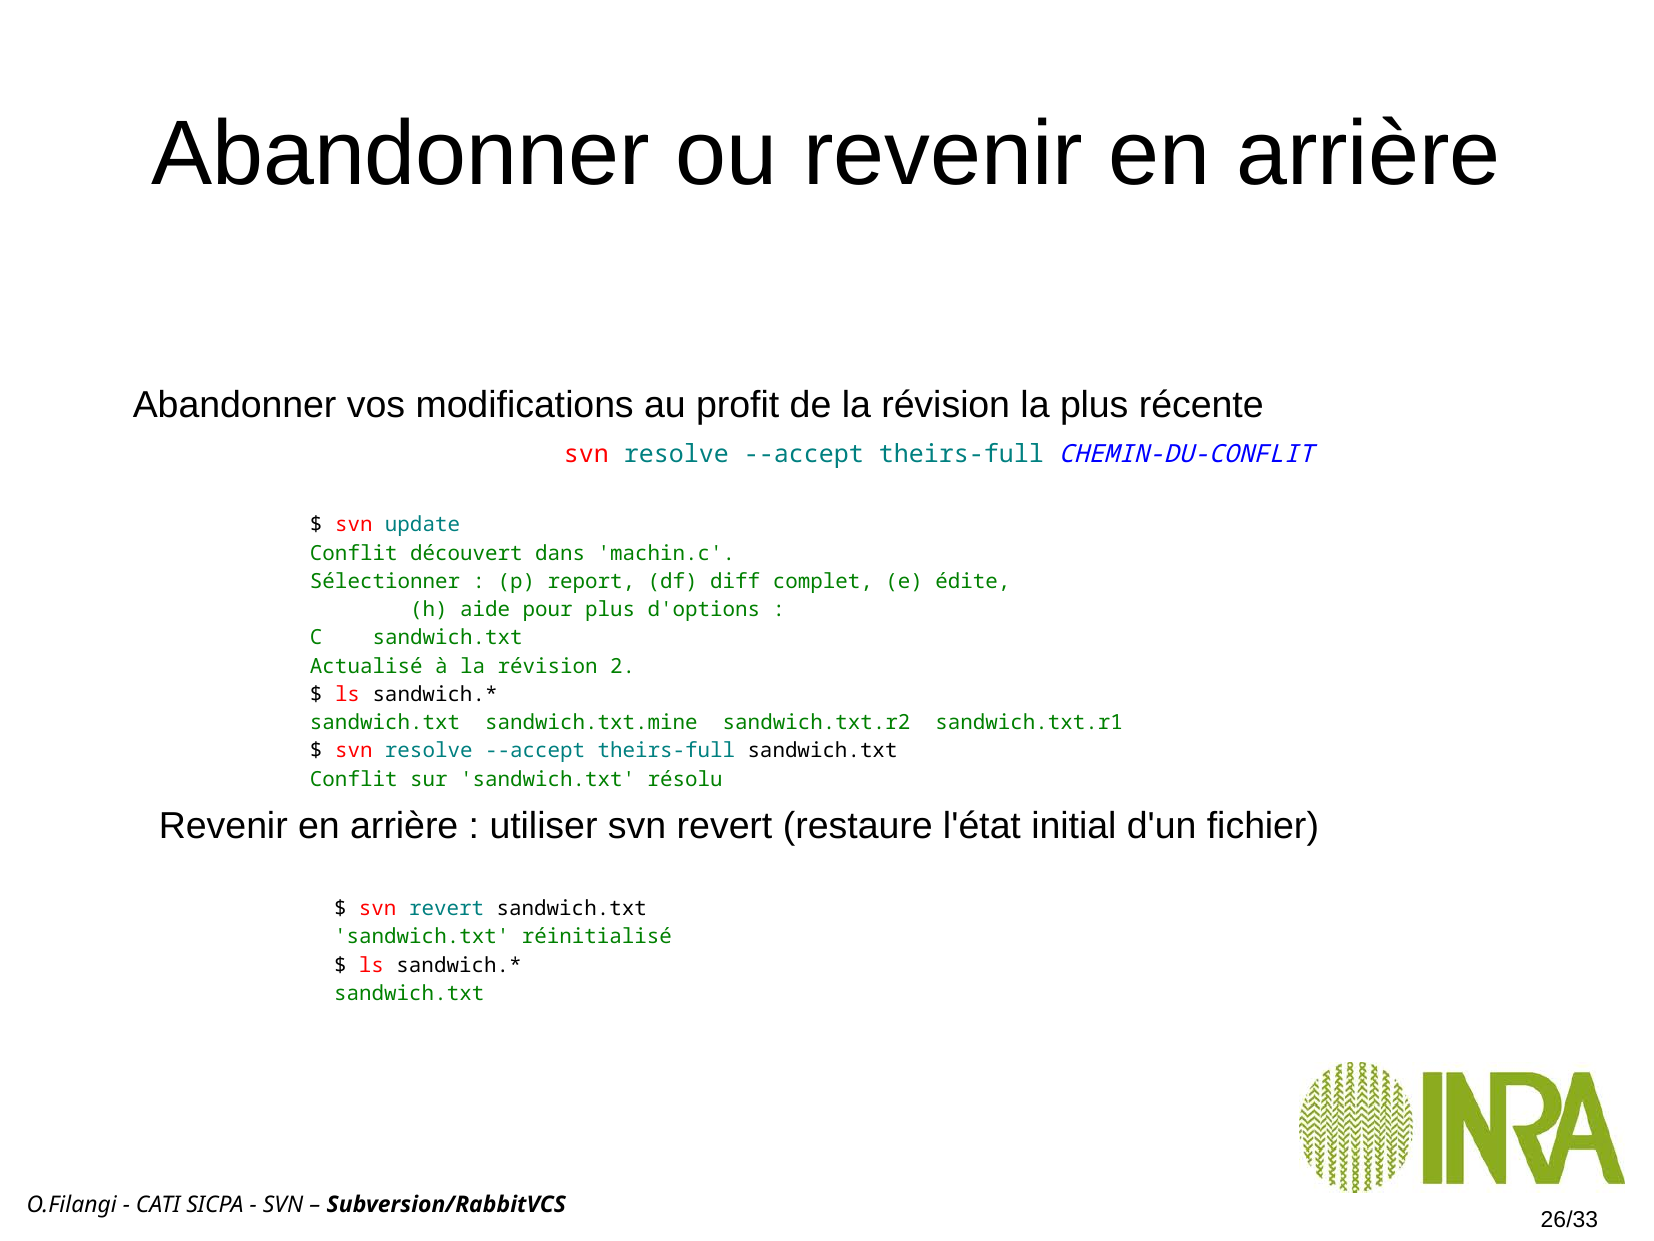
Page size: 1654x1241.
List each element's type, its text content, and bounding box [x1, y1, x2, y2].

text_box O.Filangi - CATI SICPA - SVN – Subversion/RabbitVCS [5, 1181, 611, 1227]
title Abandonner ou revenir en arrière [82, 49, 1571, 257]
text_box svn resolve --accept theirs-full CHEMIN-DU-CONFLIT [549, 428, 1329, 473]
text_box $ svn update Conflit découvert dans 'machin.c'. Sélectionner : (p) report, (df) diff complet, (e) édite, (h) aide pour plus d'options : C sandwich.txt Actualisé à la révision 2. $ ls sandwich.* sandwich.txt sandwich.txt.mine sandwich.txt.r2 sandwich.txt.r1 $ svn resolve --accept theirs-full sandwich.txt Conflit sur 'sandwich.txt' résolu [295, 501, 1138, 784]
picture [1299, 1062, 1625, 1193]
text_box Abandonner vos modifications au profit de la révision la plus récente [118, 375, 1280, 433]
text_box $ svn revert sandwich.txt 'sandwich.txt' réinitialisé $ ls sandwich.* sandwich.txt [319, 885, 687, 998]
text_box Revenir en arrière : utiliser svn revert (restaure l'état initial d'un fichier) [144, 797, 1335, 855]
text_box <numéro>/34 [1525, 1199, 1654, 1241]
